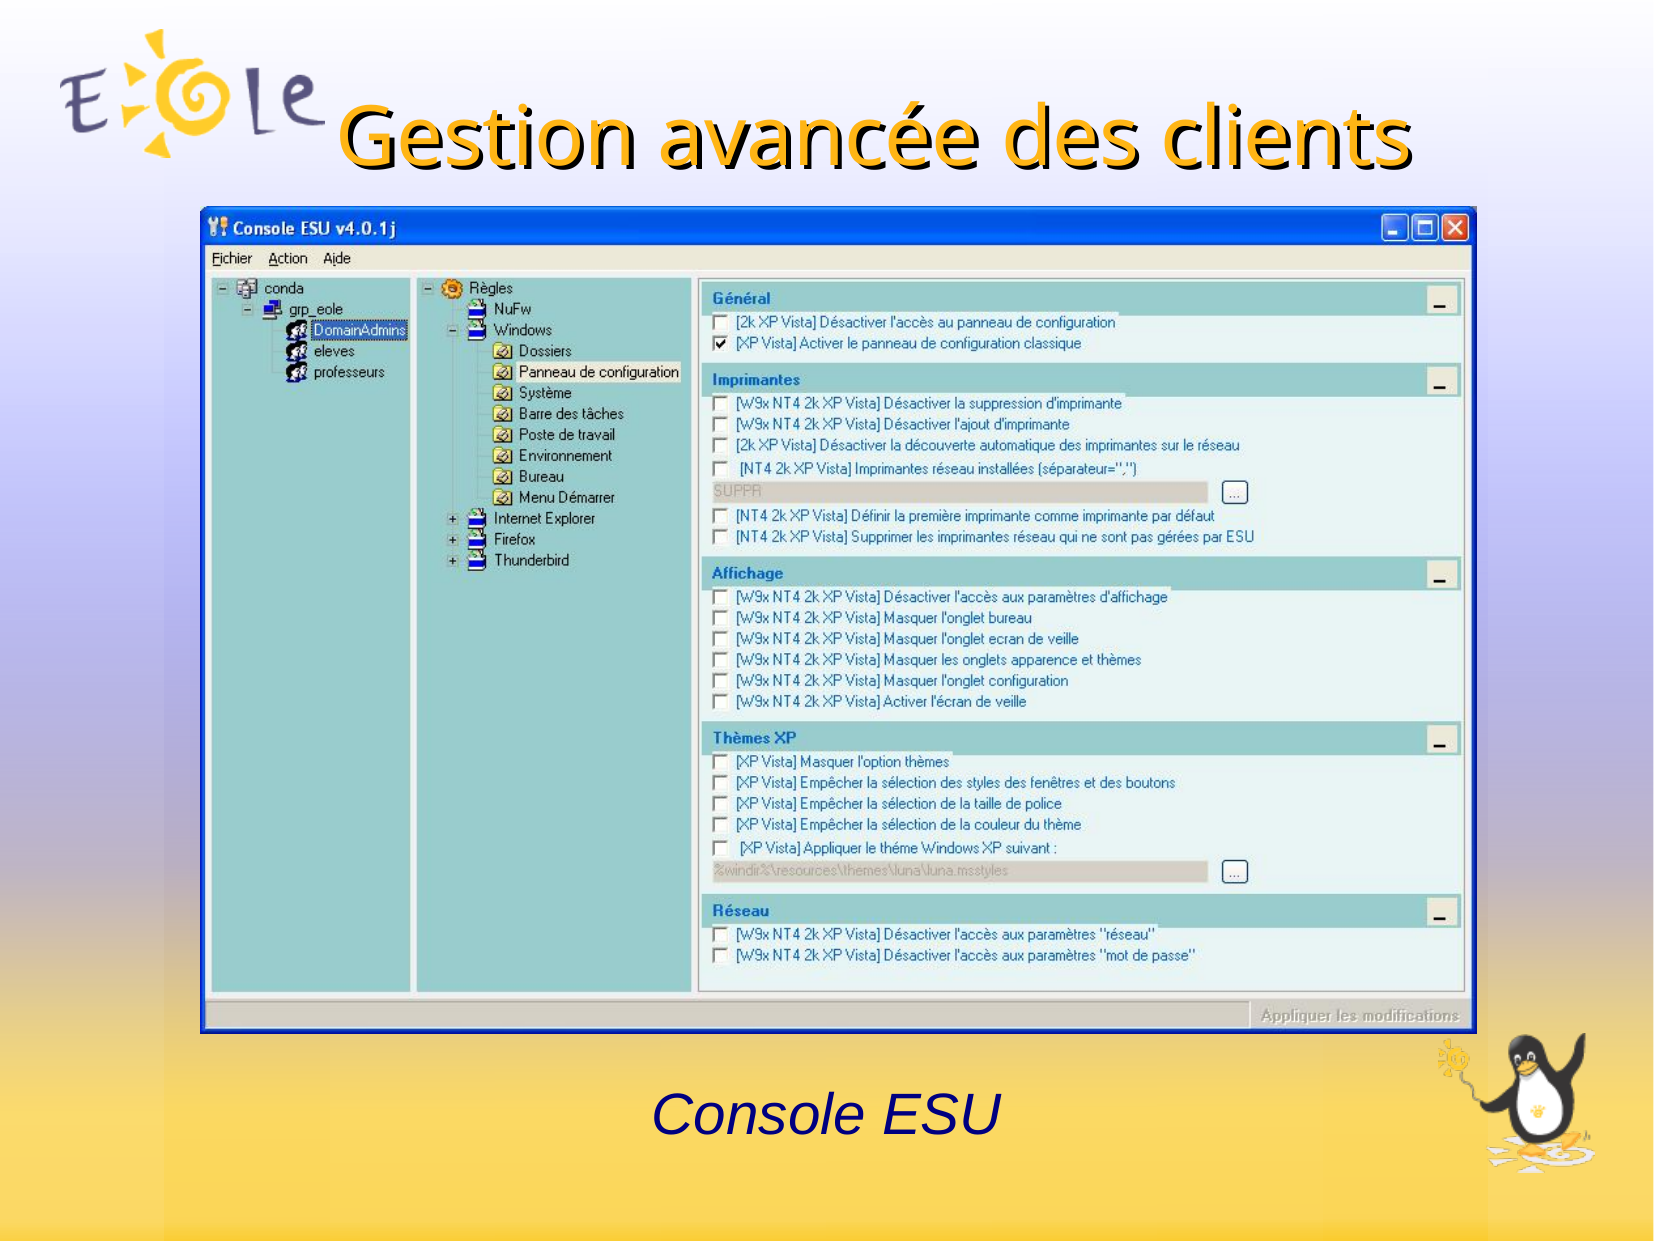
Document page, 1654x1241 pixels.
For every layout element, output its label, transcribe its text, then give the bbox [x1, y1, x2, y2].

picture [0, 0, 1654, 1241]
text_box Console ESU [29, 1077, 1625, 1152]
title Gestion avancée des clients [177, 0, 1571, 266]
